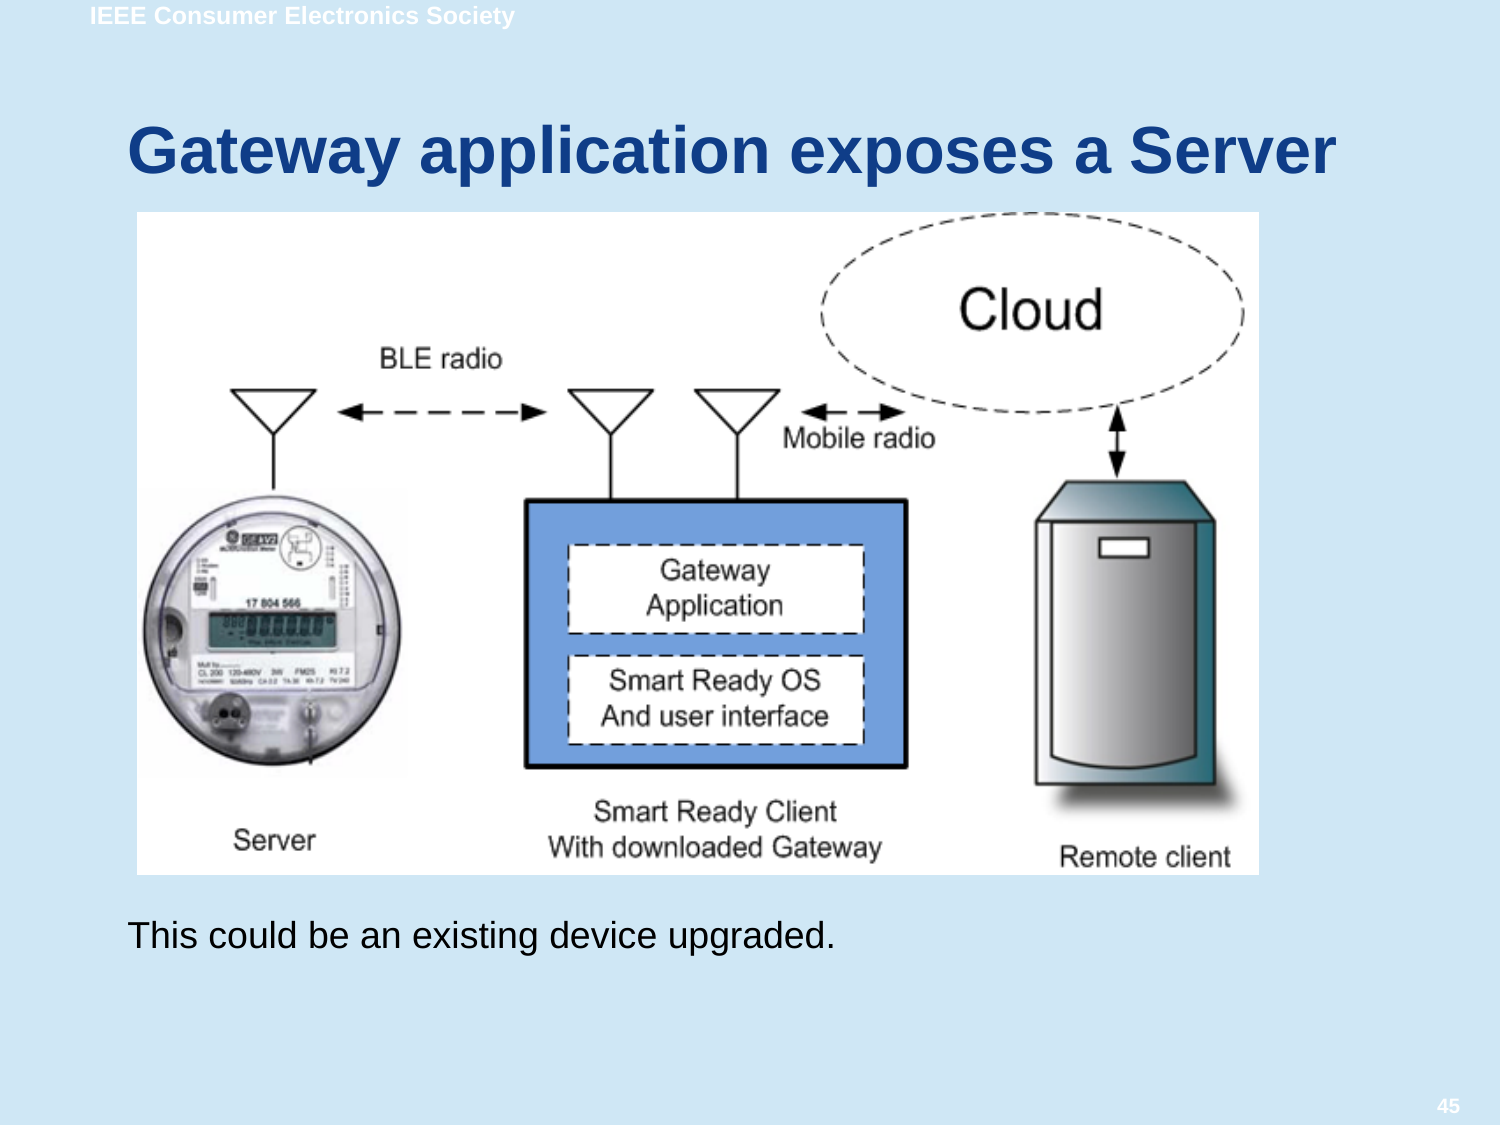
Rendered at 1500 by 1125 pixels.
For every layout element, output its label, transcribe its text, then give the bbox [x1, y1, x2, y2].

title Gateway application exposes a Server [112, 99, 1388, 213]
text_box This could be an existing device upgraded. [112, 903, 1368, 964]
picture [137, 212, 1259, 875]
